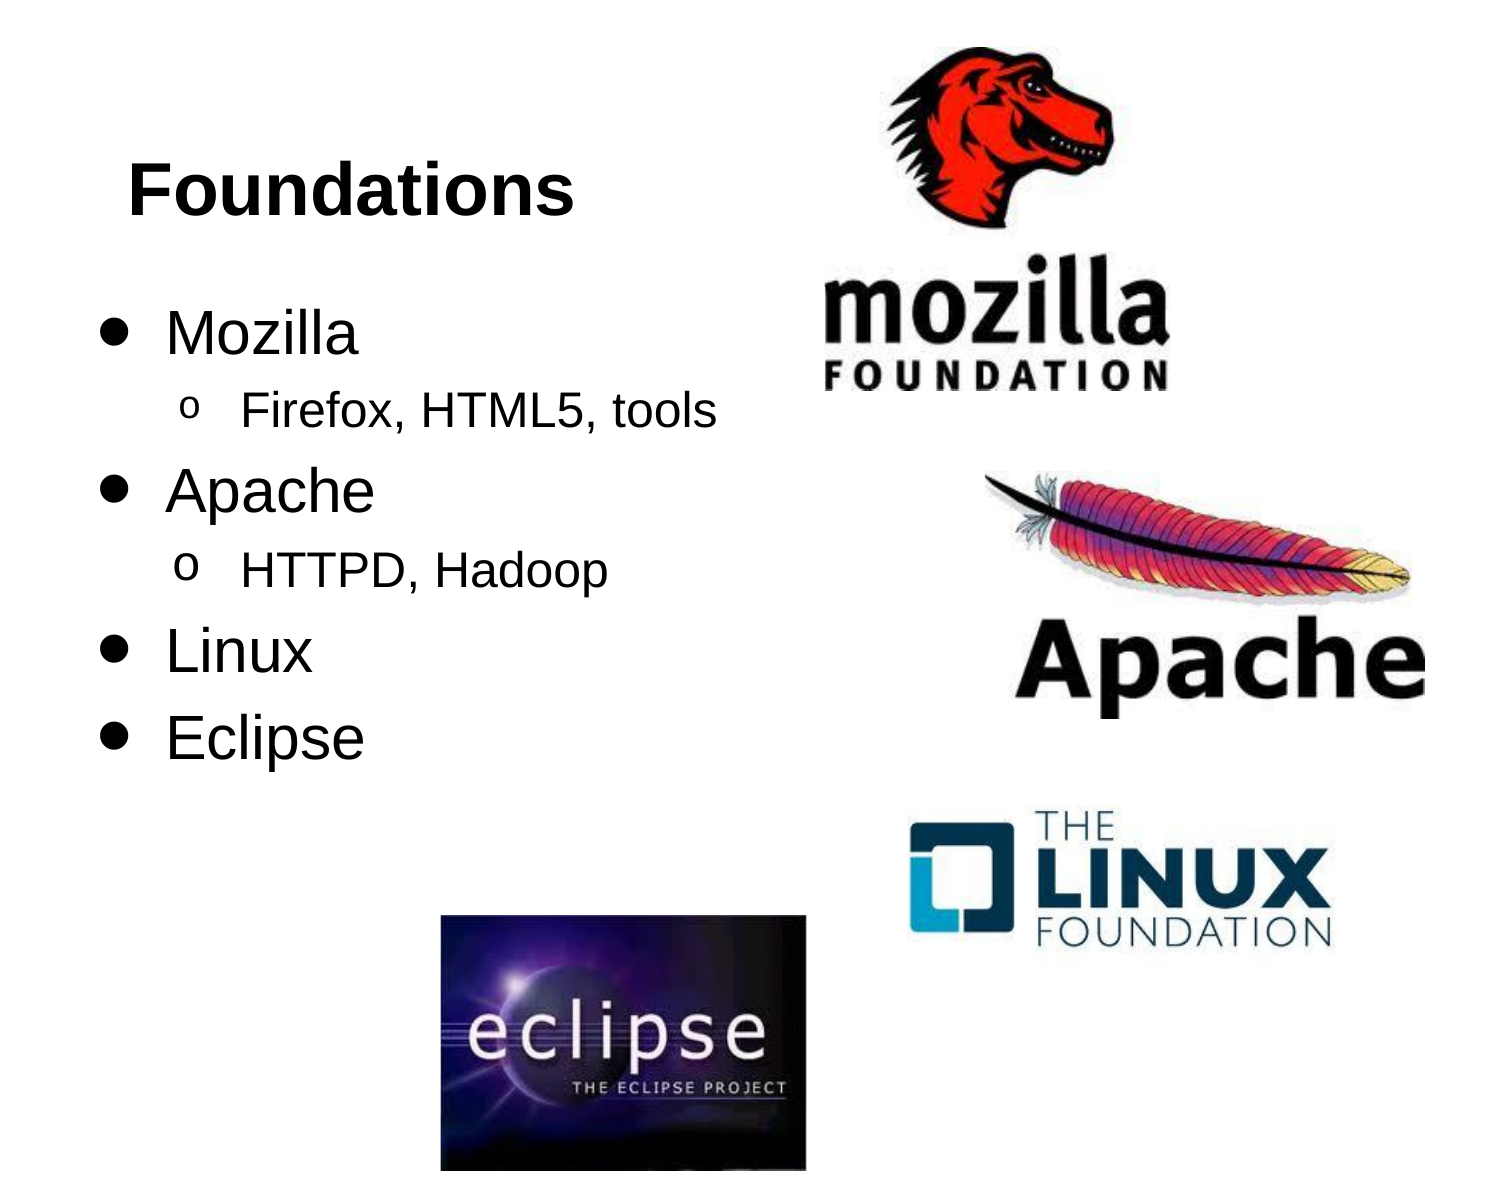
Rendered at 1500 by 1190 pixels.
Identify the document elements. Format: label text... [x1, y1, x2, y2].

text_box [824, 47, 1171, 391]
title Foundations [75, 15, 1425, 246]
list Mozilla Firefox, HTML5, tools Apache HTTPD, Hadoop Linux Eclipse [75, 277, 1425, 1000]
text_box [984, 471, 1425, 719]
text_box [886, 783, 1370, 980]
text_box [440, 915, 807, 1171]
